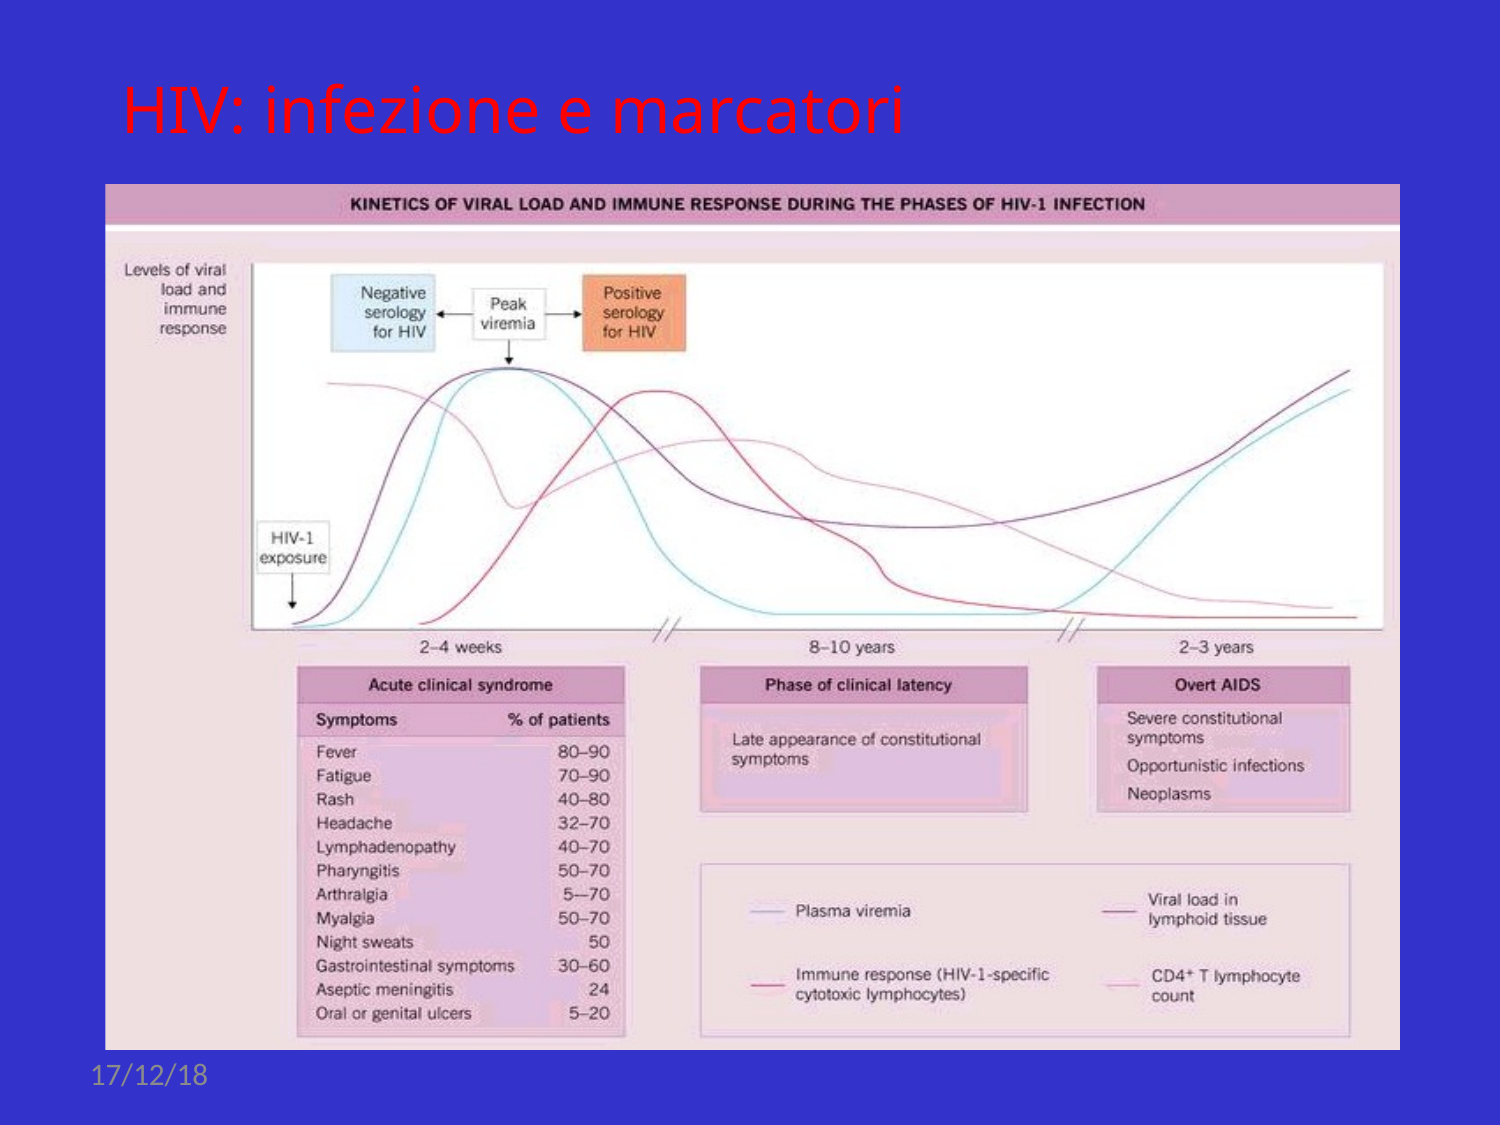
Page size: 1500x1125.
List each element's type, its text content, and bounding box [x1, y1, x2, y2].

text_box 17/12/18 [74, 1046, 421, 1103]
text_box HIV: infezione e marcatori [106, 61, 1329, 154]
text_box [105, 184, 1400, 1050]
